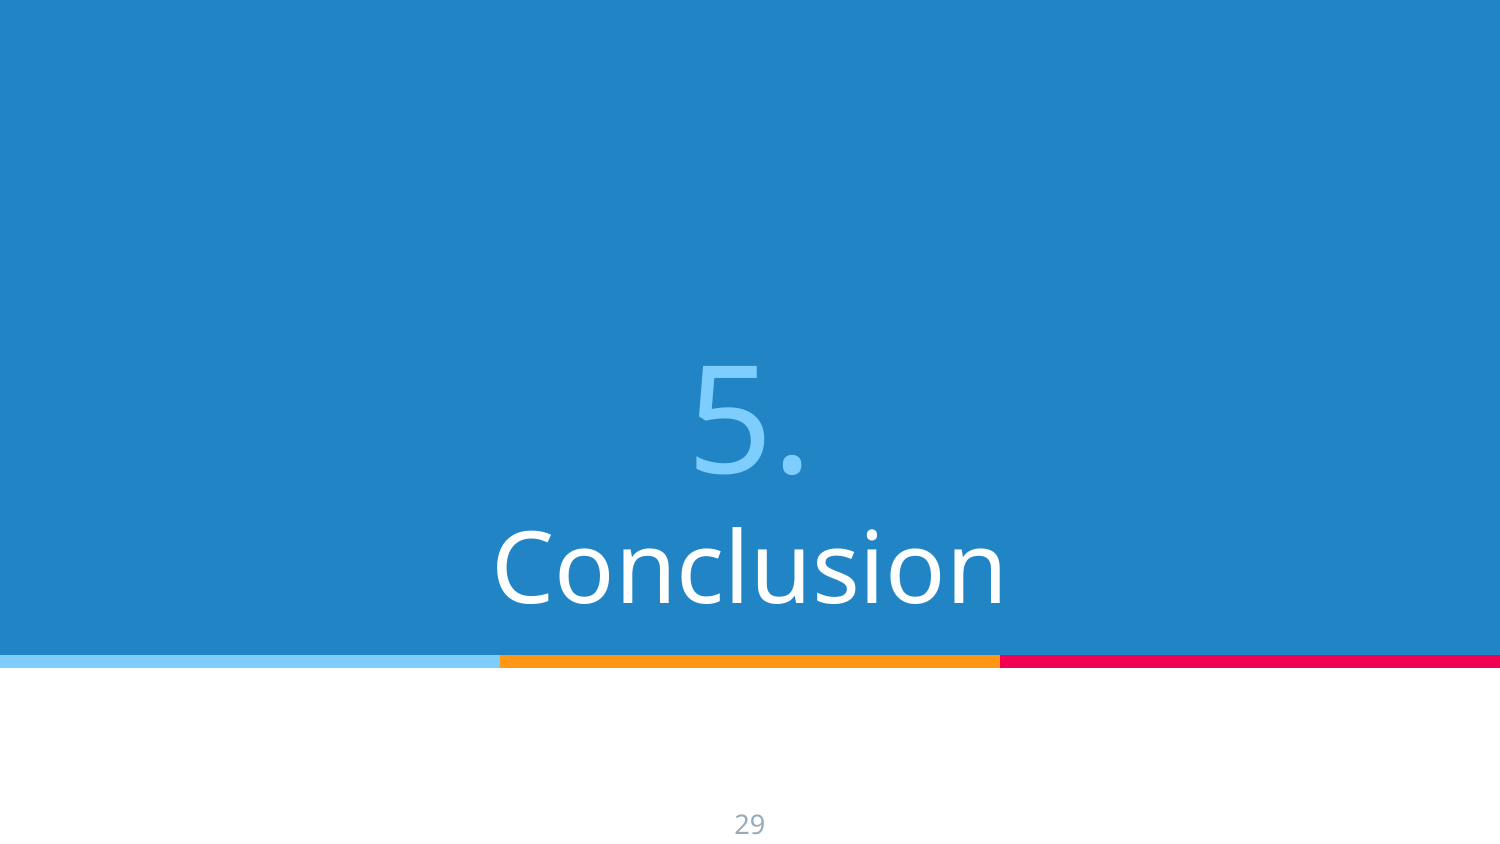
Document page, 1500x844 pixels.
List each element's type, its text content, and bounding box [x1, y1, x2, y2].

text_box 29 [0, 792, 1500, 844]
title 5. Conclusion [112, 308, 1388, 499]
